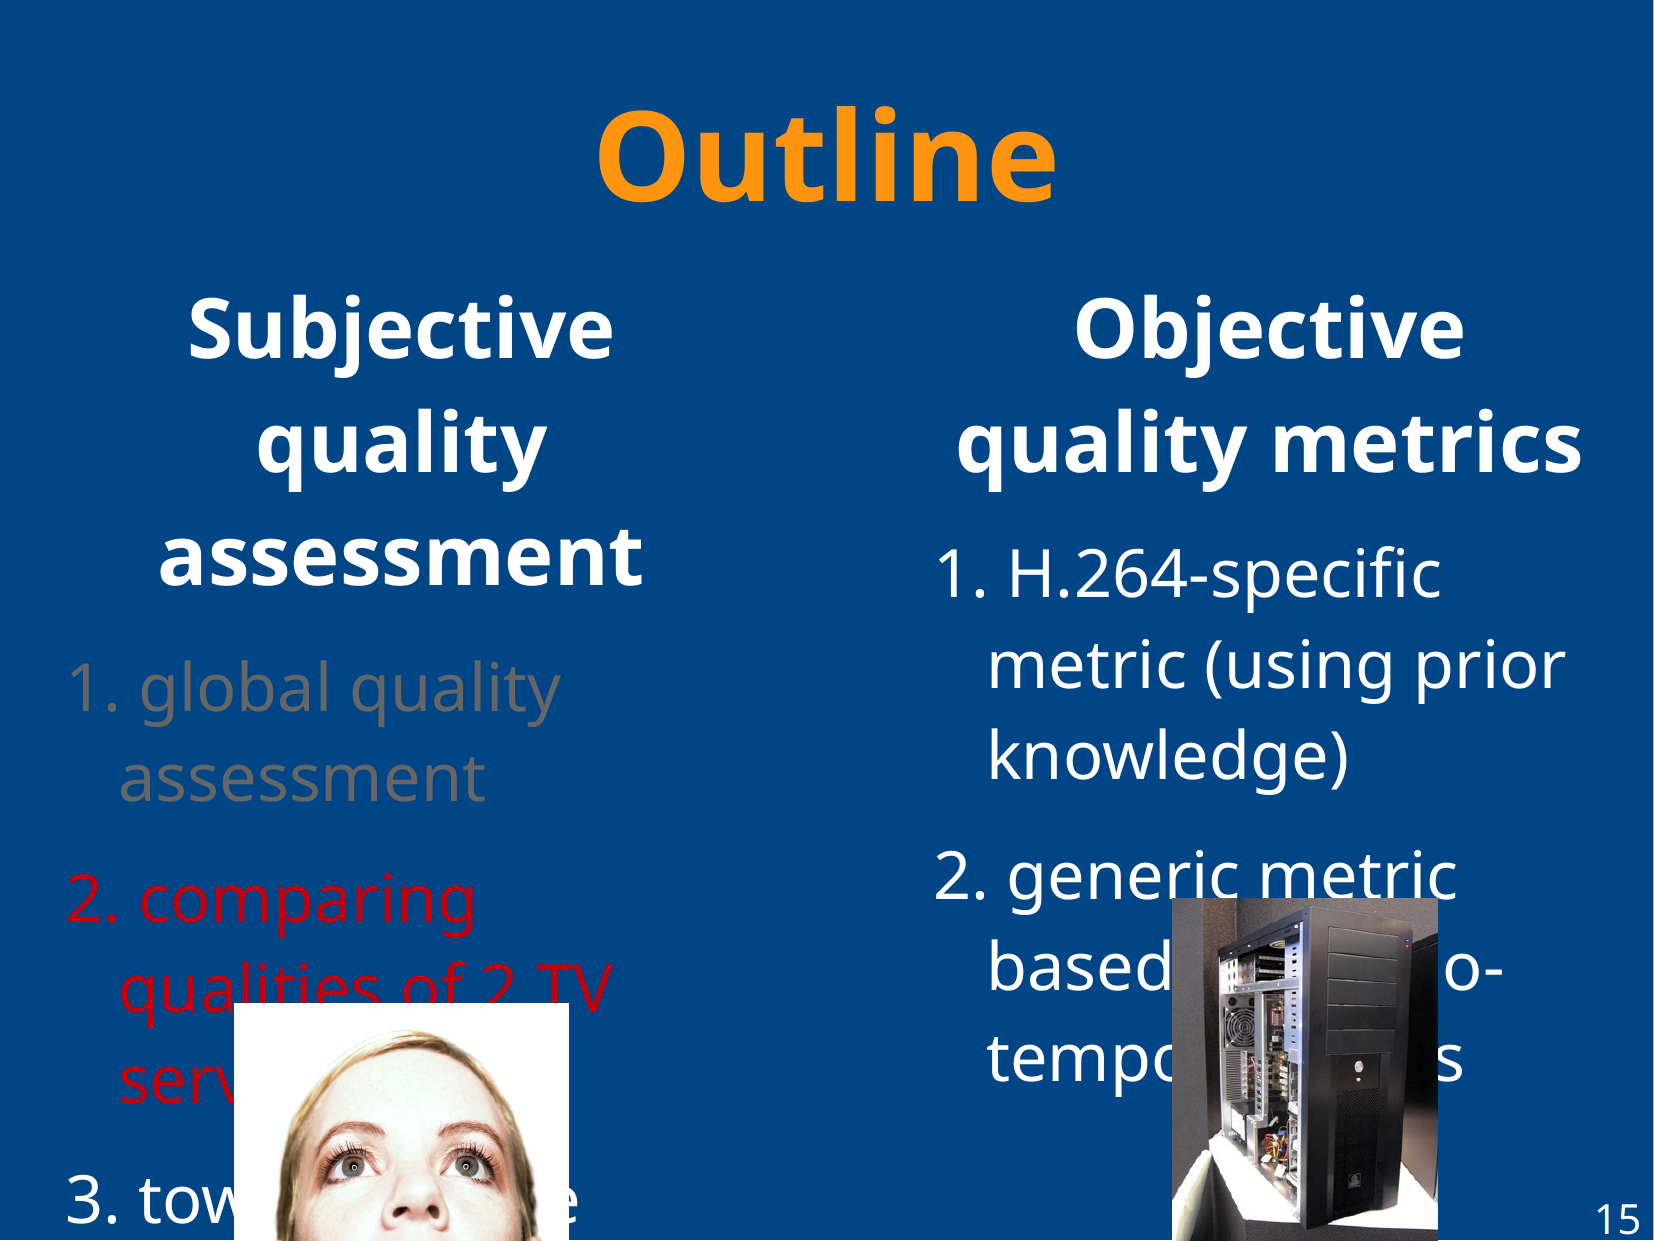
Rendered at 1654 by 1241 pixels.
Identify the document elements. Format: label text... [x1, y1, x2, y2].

title Outline [82, 56, 1571, 250]
list Subjective quality assessment 1. global quality assessment 2. comparing qualities of 2 TV services 3. towards a fine quality measurement [47, 269, 756, 1002]
picture [234, 1003, 569, 1241]
list Objective quality metrics 1. H.264-specific metric (using prior knowledge) 2. generic metric based on spatio-temporal tubes [915, 269, 1625, 973]
picture [1172, 898, 1438, 1241]
